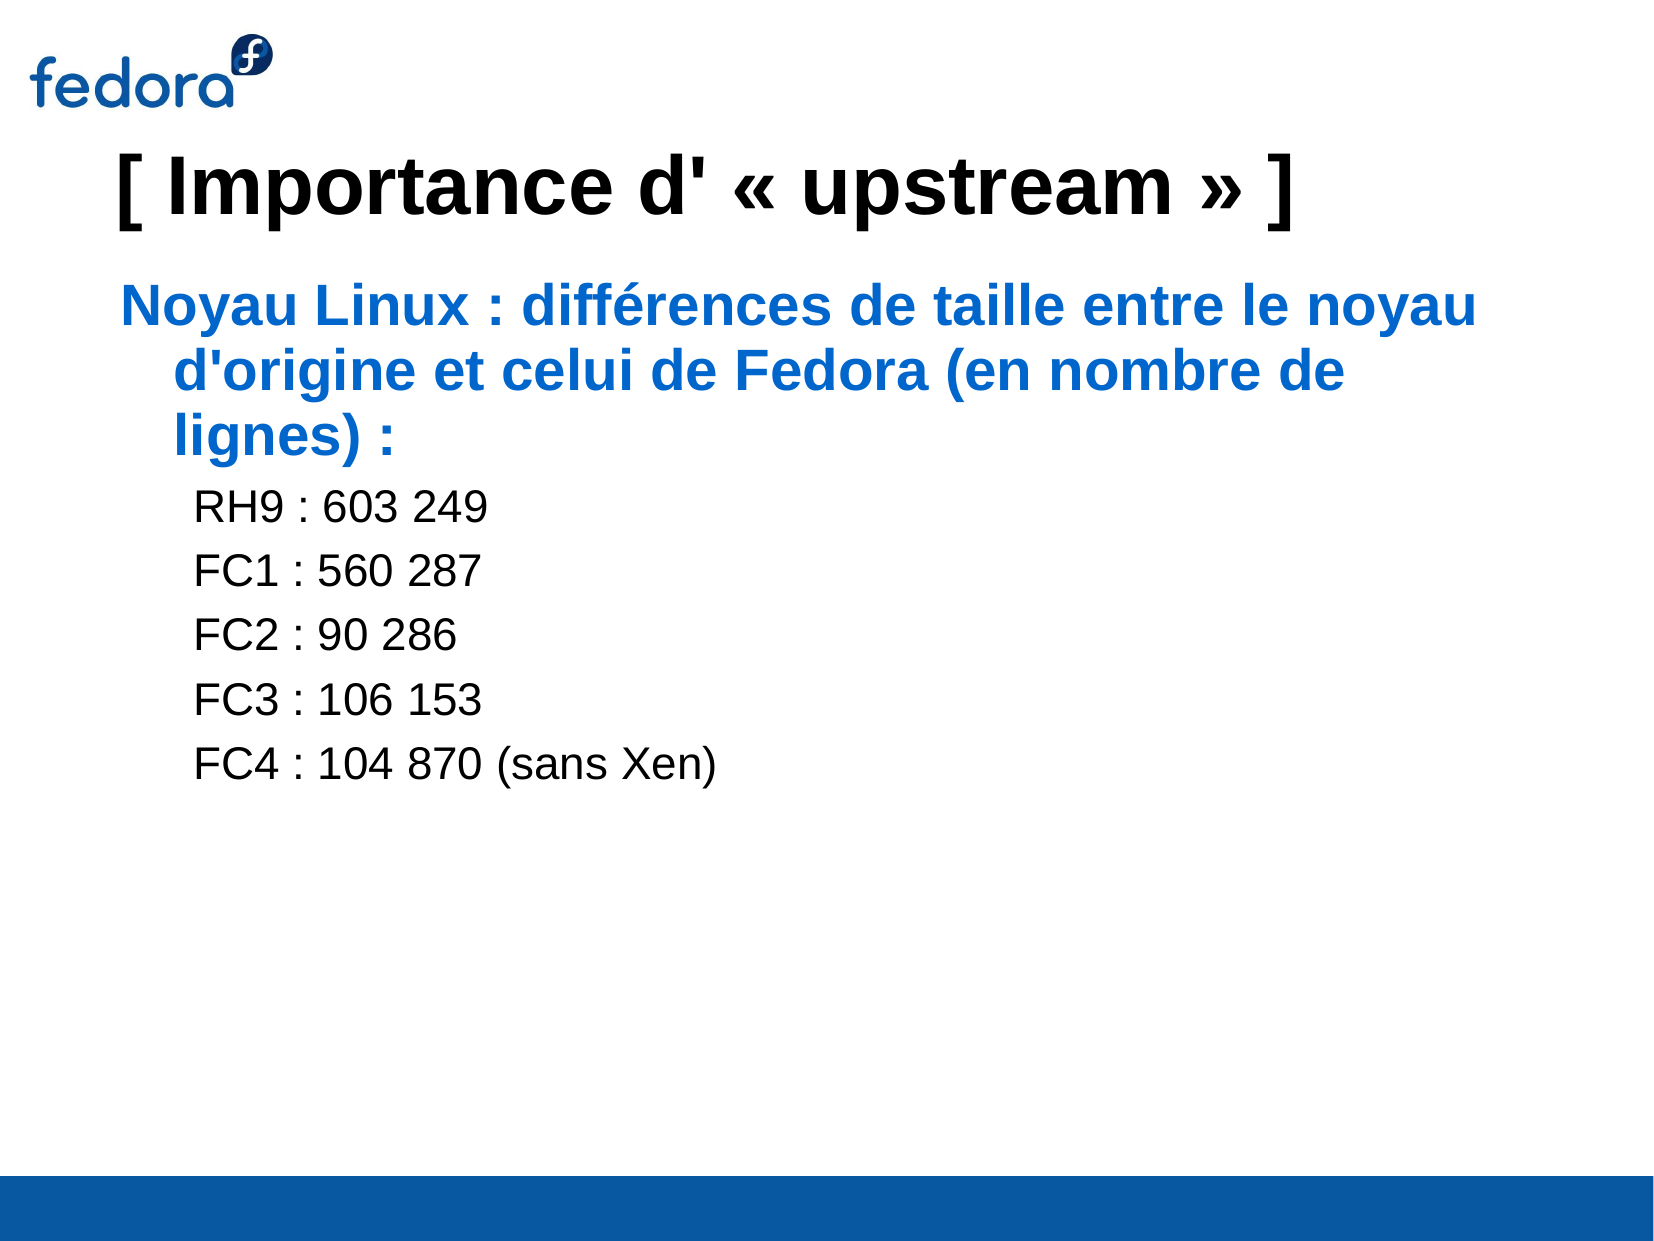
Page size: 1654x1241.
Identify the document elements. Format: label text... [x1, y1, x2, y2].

list Noyau Linux : différences de taille entre le noyau d'origine et celui de Fedora (en nombre de lignes) : RH9 : 603 249 FC1 : 560 287 FC2 : 90 286 FC3 : 106 153 FC4 : 104 870 (sans Xen) [118, 272, 1523, 1092]
picture [0, 1176, 1654, 1241]
title [ Importance d' « upstream » ] [115, 122, 1521, 249]
picture [22, 27, 277, 115]
